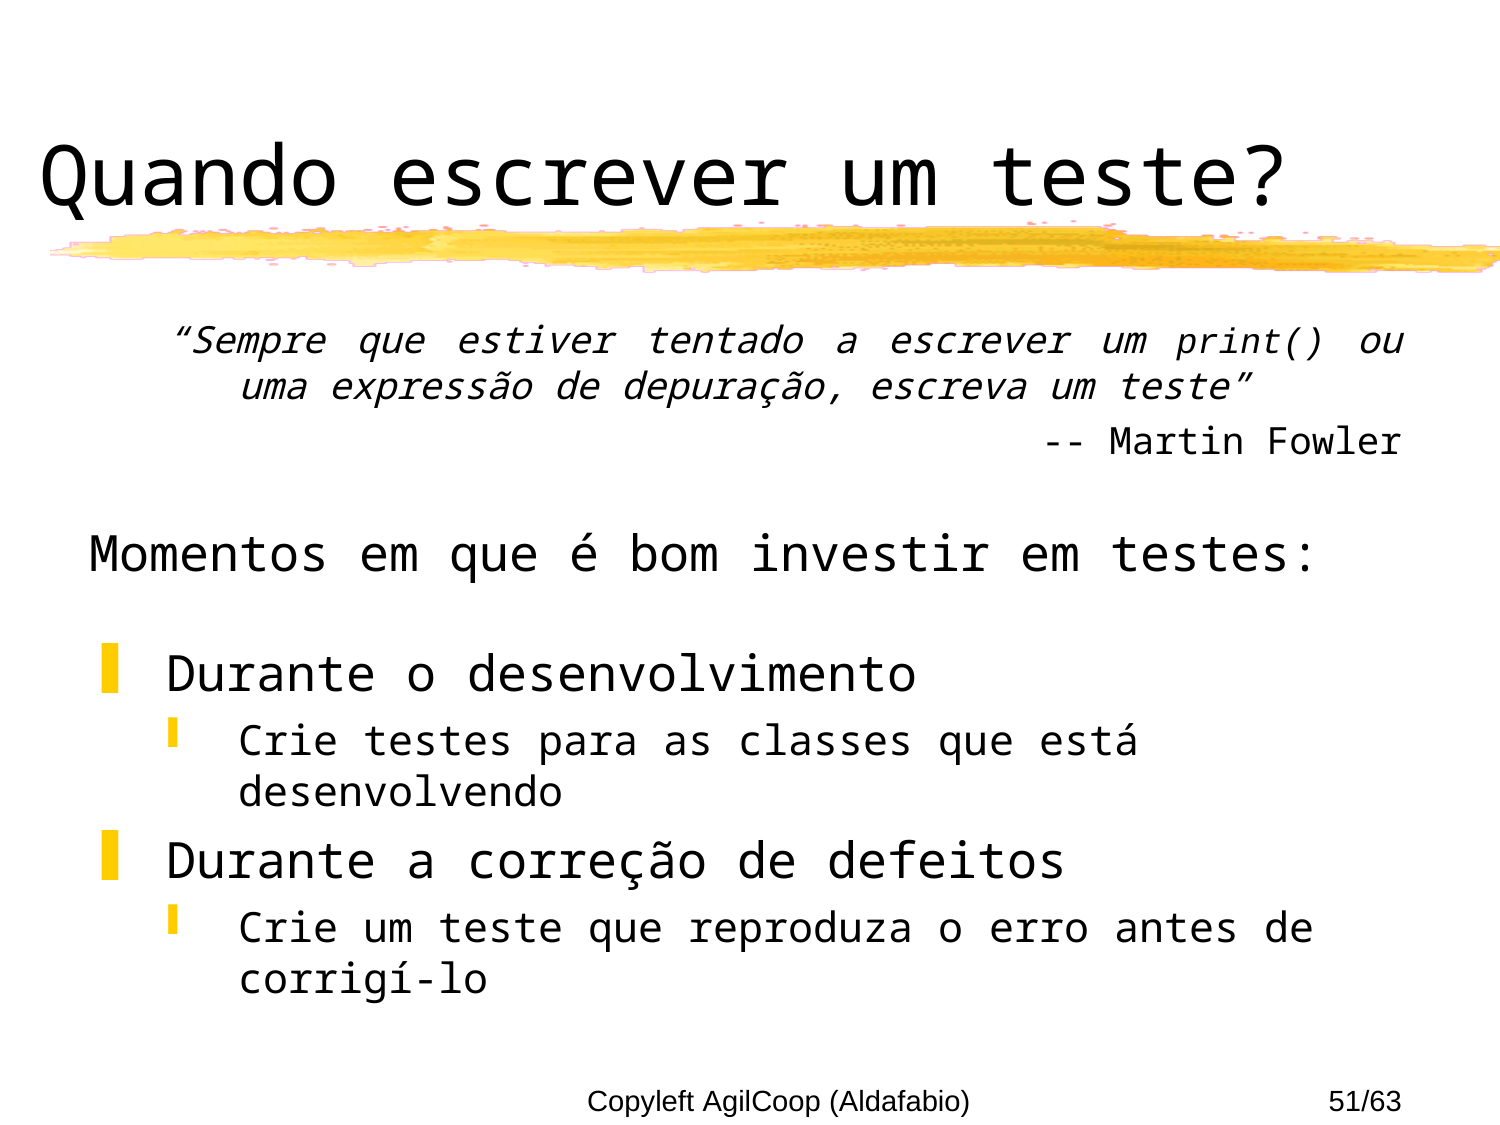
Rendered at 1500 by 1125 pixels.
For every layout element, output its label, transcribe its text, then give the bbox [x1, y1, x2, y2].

title Quando escrever um teste? [24, 74, 1488, 238]
picture [50, 215, 1500, 284]
list “Sempre que estiver tentado a escrever um print() ou uma expressão de depuração, escreva um teste” -- Martin Fowler Momentos em que é bom investir em testes: Durante o desenvolvimento Crie testes para as classes que está desenvolvendo Durante a correção de defeitos Crie um teste que reproduza o erro antes de corrigí-lo [74, 309, 1417, 994]
